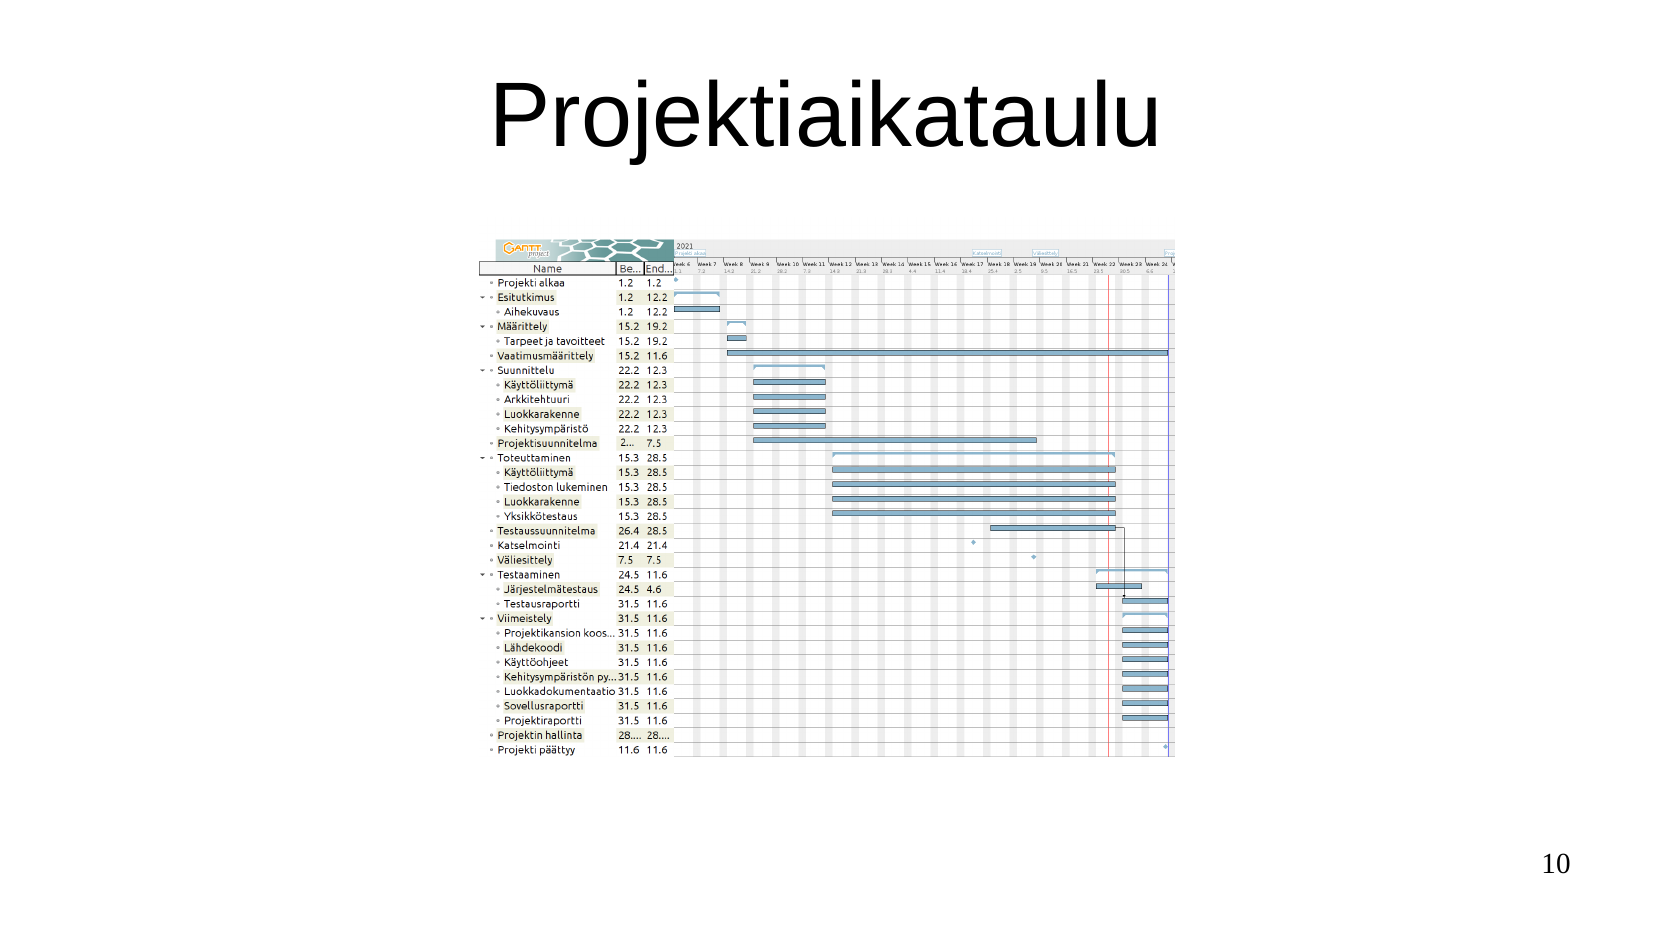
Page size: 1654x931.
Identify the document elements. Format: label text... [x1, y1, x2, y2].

title Projektiaikataulu [82, 37, 1571, 193]
picture [479, 217, 1175, 758]
